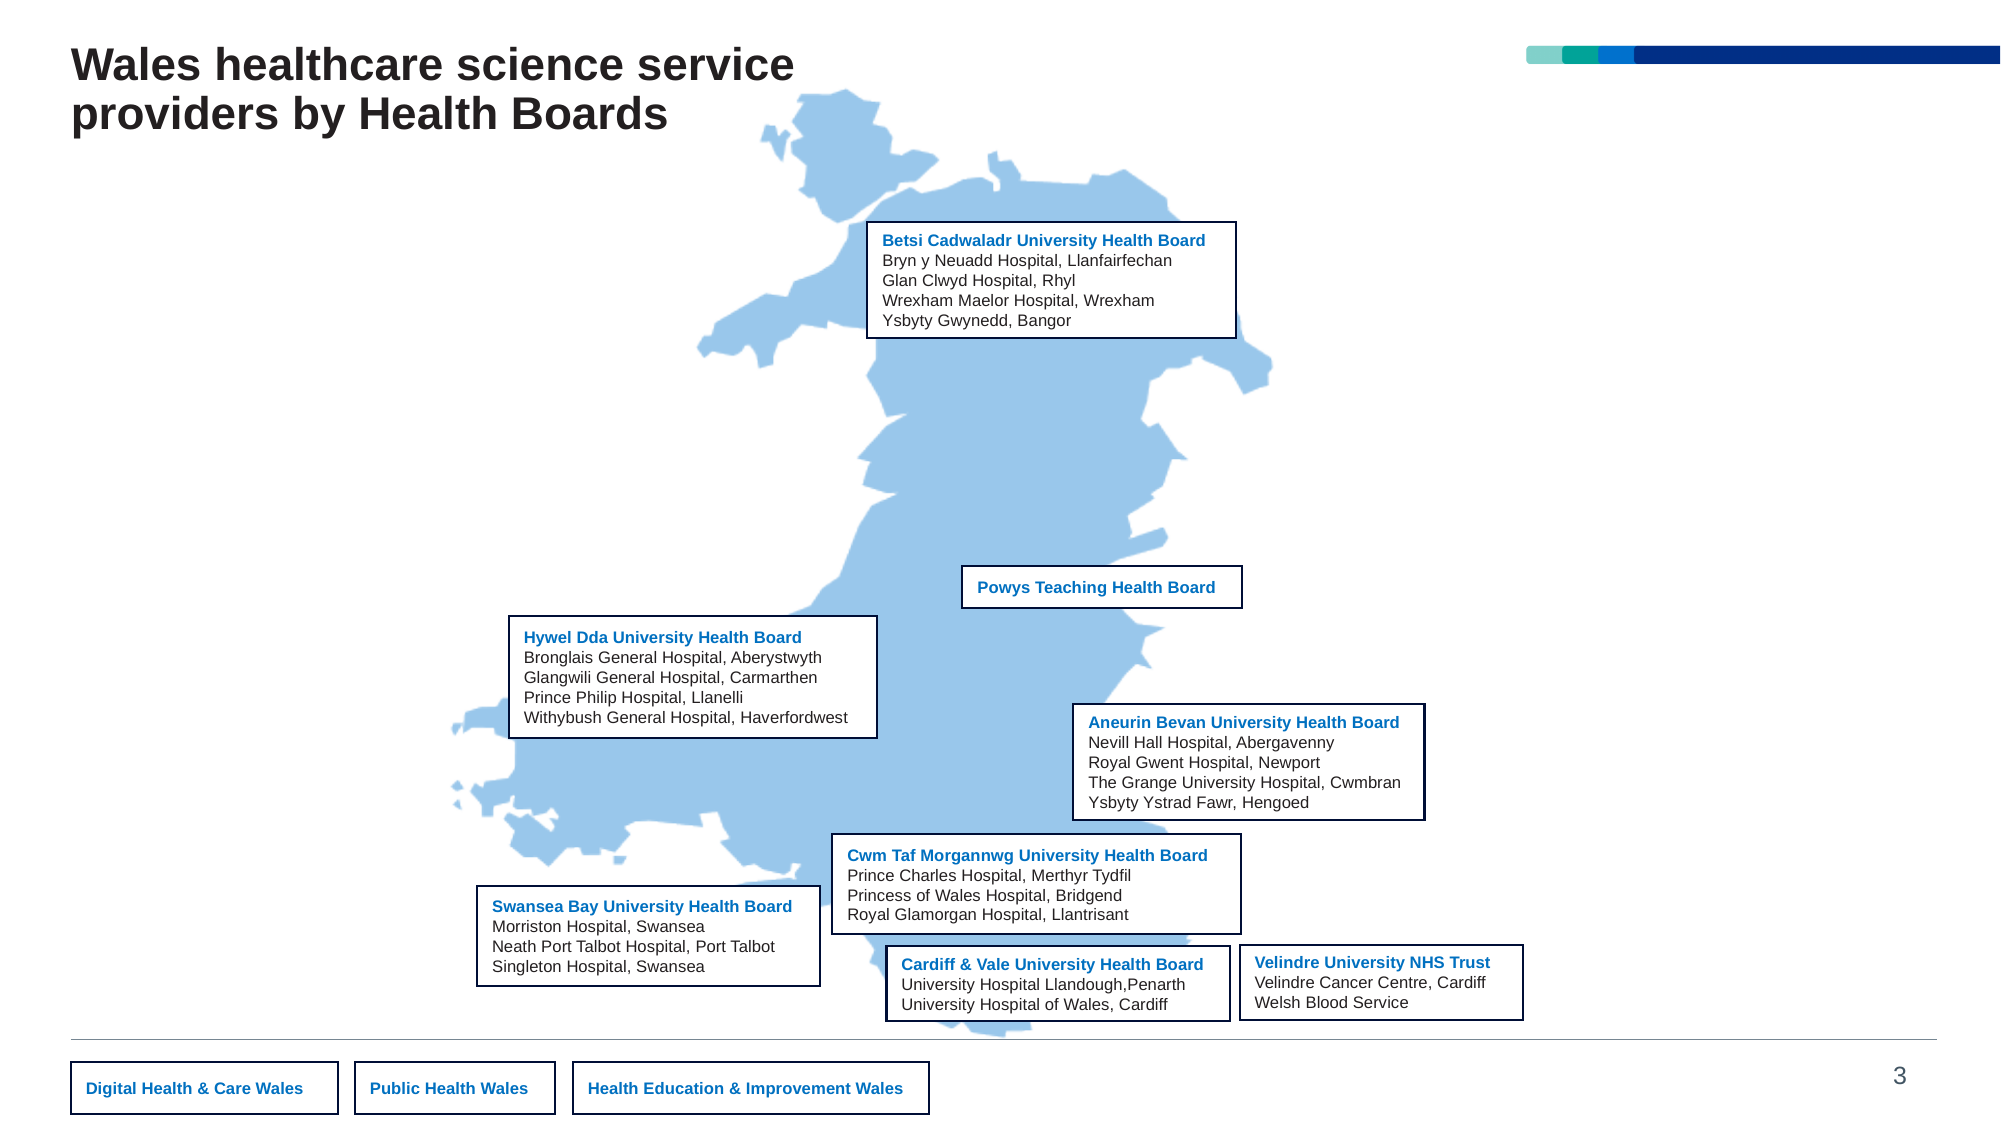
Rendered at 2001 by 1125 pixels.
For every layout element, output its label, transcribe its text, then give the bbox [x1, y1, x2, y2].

text_box Digital Health & Care Wales [71, 1062, 338, 1114]
text_box Betsi Cadwaladr University Health Board Bryn y Neuadd Hospital, Llanfairfechan Glan Clwyd Hospital, Rhyl Wrexham Maelor Hospital, Wrexham Ysbyty Gwynedd, Bangor [867, 222, 1236, 338]
text_box Cwm Taf Morgannwg University Health Board Prince Charles Hospital, Merthyr Tydfil Princess of Wales Hospital, Bridgend Royal Glamorgan Hospital, Llantrisant [832, 834, 1241, 934]
text_box Health Education & Improvement Wales [573, 1062, 929, 1114]
text_box Public Health Wales [355, 1062, 555, 1114]
text_box Velindre University NHS Trust Velindre Cancer Centre, Cardiff Welsh Blood Service [1240, 945, 1523, 1020]
text_box Cardiff & Vale University Health Board University Hospital Llandough,Penarth University Hospital of Wales, Cardiff [886, 946, 1230, 1021]
text_box Aneurin Bevan University Health Board Nevill Hall Hospital, Abergavenny Royal Gwent Hospital, Newport The Grange University Hospital, Cwmbran Ysbyty Ystrad Fawr, Hengoed [1073, 704, 1424, 820]
title Wales healthcare science service providers by Health Boards [70, 32, 1513, 149]
text_box Swansea Bay University Health Board Morriston Hospital, Swansea Neath Port Talbot Hospital, Port Talbot Singleton Hospital, Swansea [477, 886, 820, 986]
picture [345, 149, 1382, 1063]
text_box Hywel Dda University Health Board Bronglais General Hospital, Aberystwyth Glangwili General Hospital, Carmarthen Prince Philip Hospital, Llanelli Withybush General Hospital, Haverfordwest [509, 616, 877, 738]
text_box Powys Teaching Health Board [962, 566, 1242, 608]
